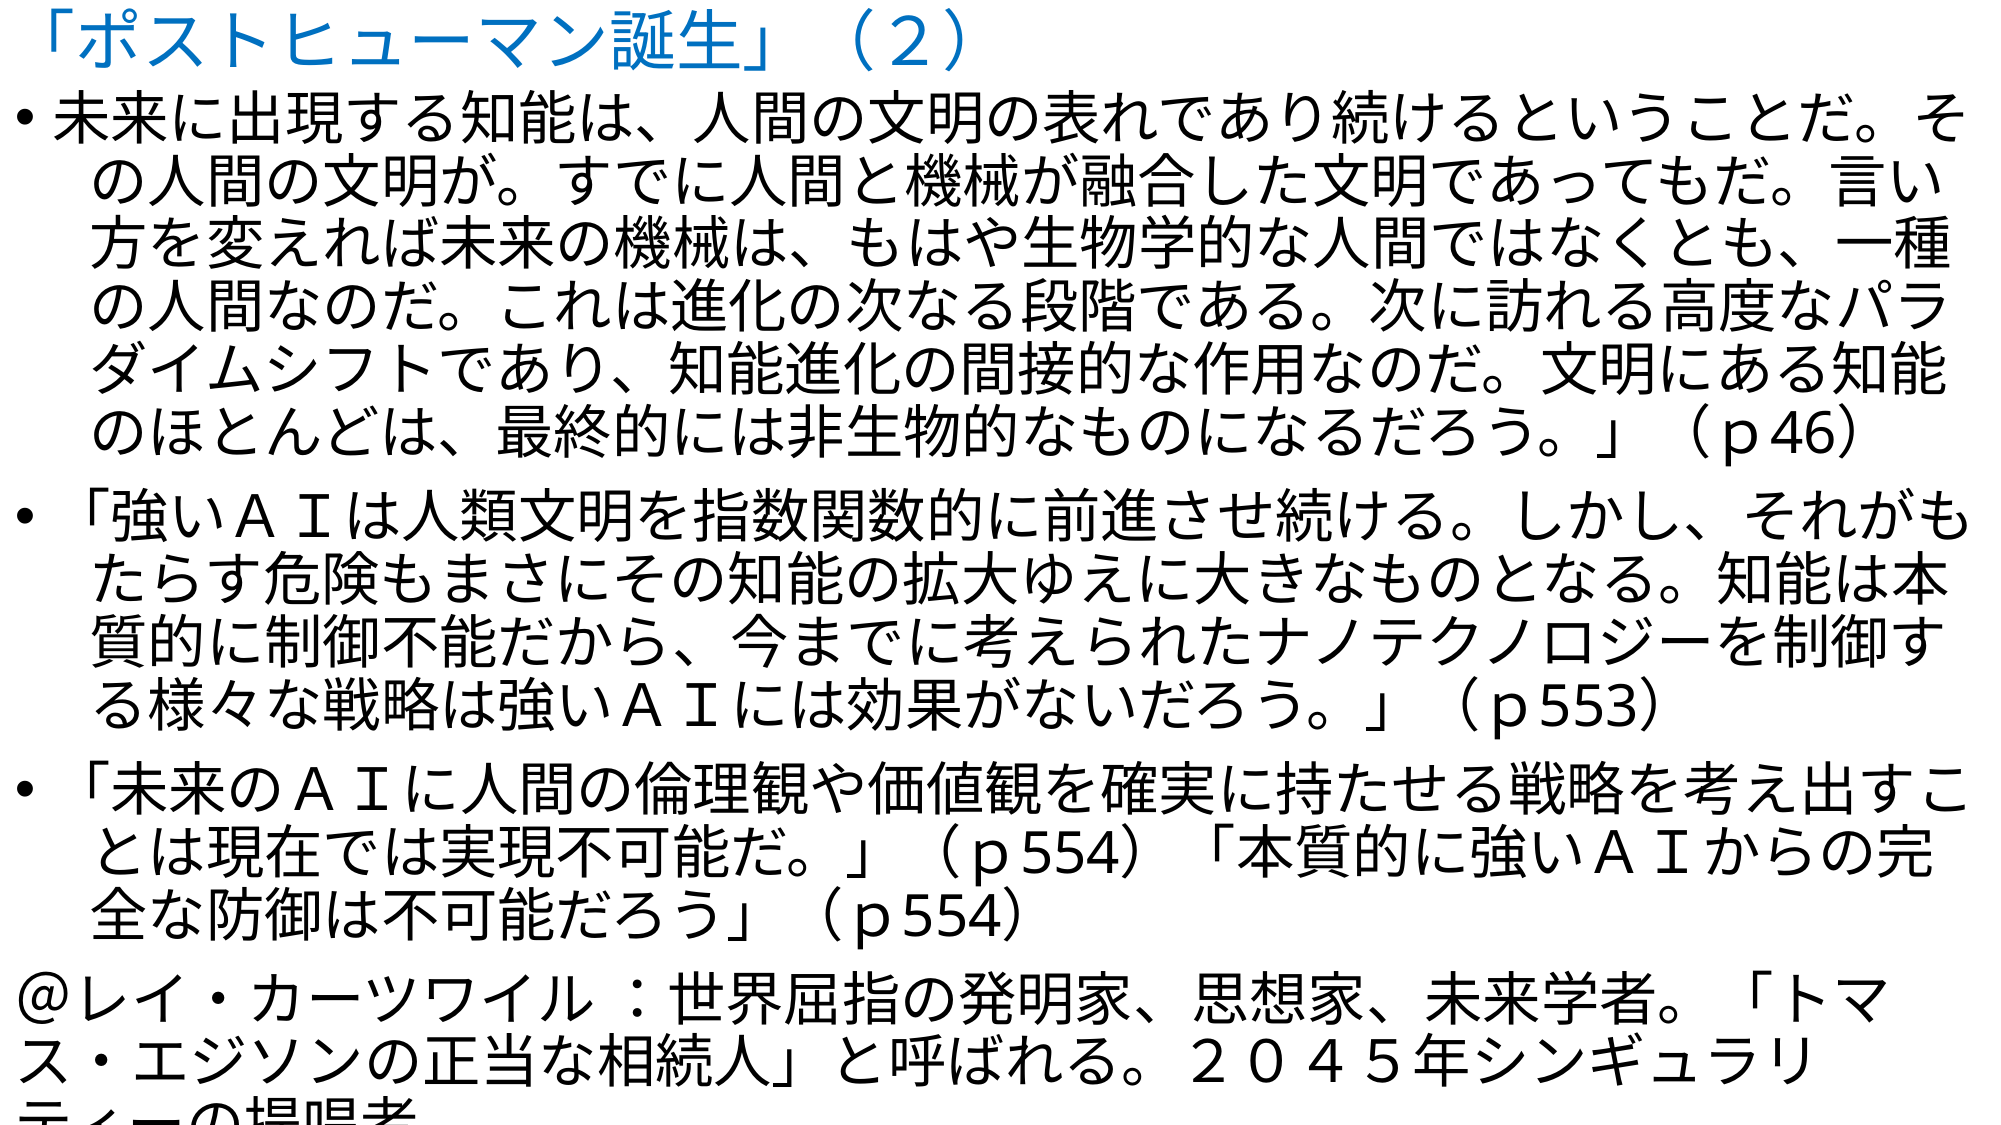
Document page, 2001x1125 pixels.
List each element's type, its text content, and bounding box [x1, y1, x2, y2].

list 未来に出現する知能は、人間の文明の表れであり続けるということだ。その人間の文明が。すでに人間と機械が融合した文明であってもだ。言い方を変えれば未来の機械は、もはや生物学的な人間ではなくとも、一種の人間なのだ。これは進化の次なる段階である。次に訪れる高度なパラダイムシフトであり、知能進化の間接的な作用なのだ。文明にある知能のほとんどは、最終的には非生物的なものになるだろう。」（ｐ46） 「強いＡＩは人類文明を指数関数的に前進させ続ける。しかし、それがもたらす危険もまさにその知能の拡大ゆえに大きなものとなる。知能は本質的に制御不能だから、今までに考えられたナノテクノロジーを制御する様々な戦略は強いＡＩには効果がないだろう。」（ｐ553） 「未来のＡＩに人間の倫理観や価値観を確実に持たせる戦略を考え出すことは現在では実現不可能だ。」（ｐ554）「本質的に強いＡＩからの完全な防御は不可能だろう」（ｐ554） ＠レイ・カーツワイル ：世界屈指の発明家、思想家、未来学者。「トマス・エジソンの正当な相続人」と呼ばれる。２０４５年シンギュラリティーの提唱者。 [0, 81, 2000, 1125]
title 「ポストヒューマン誕生」（２） [0, 0, 1984, 72]
